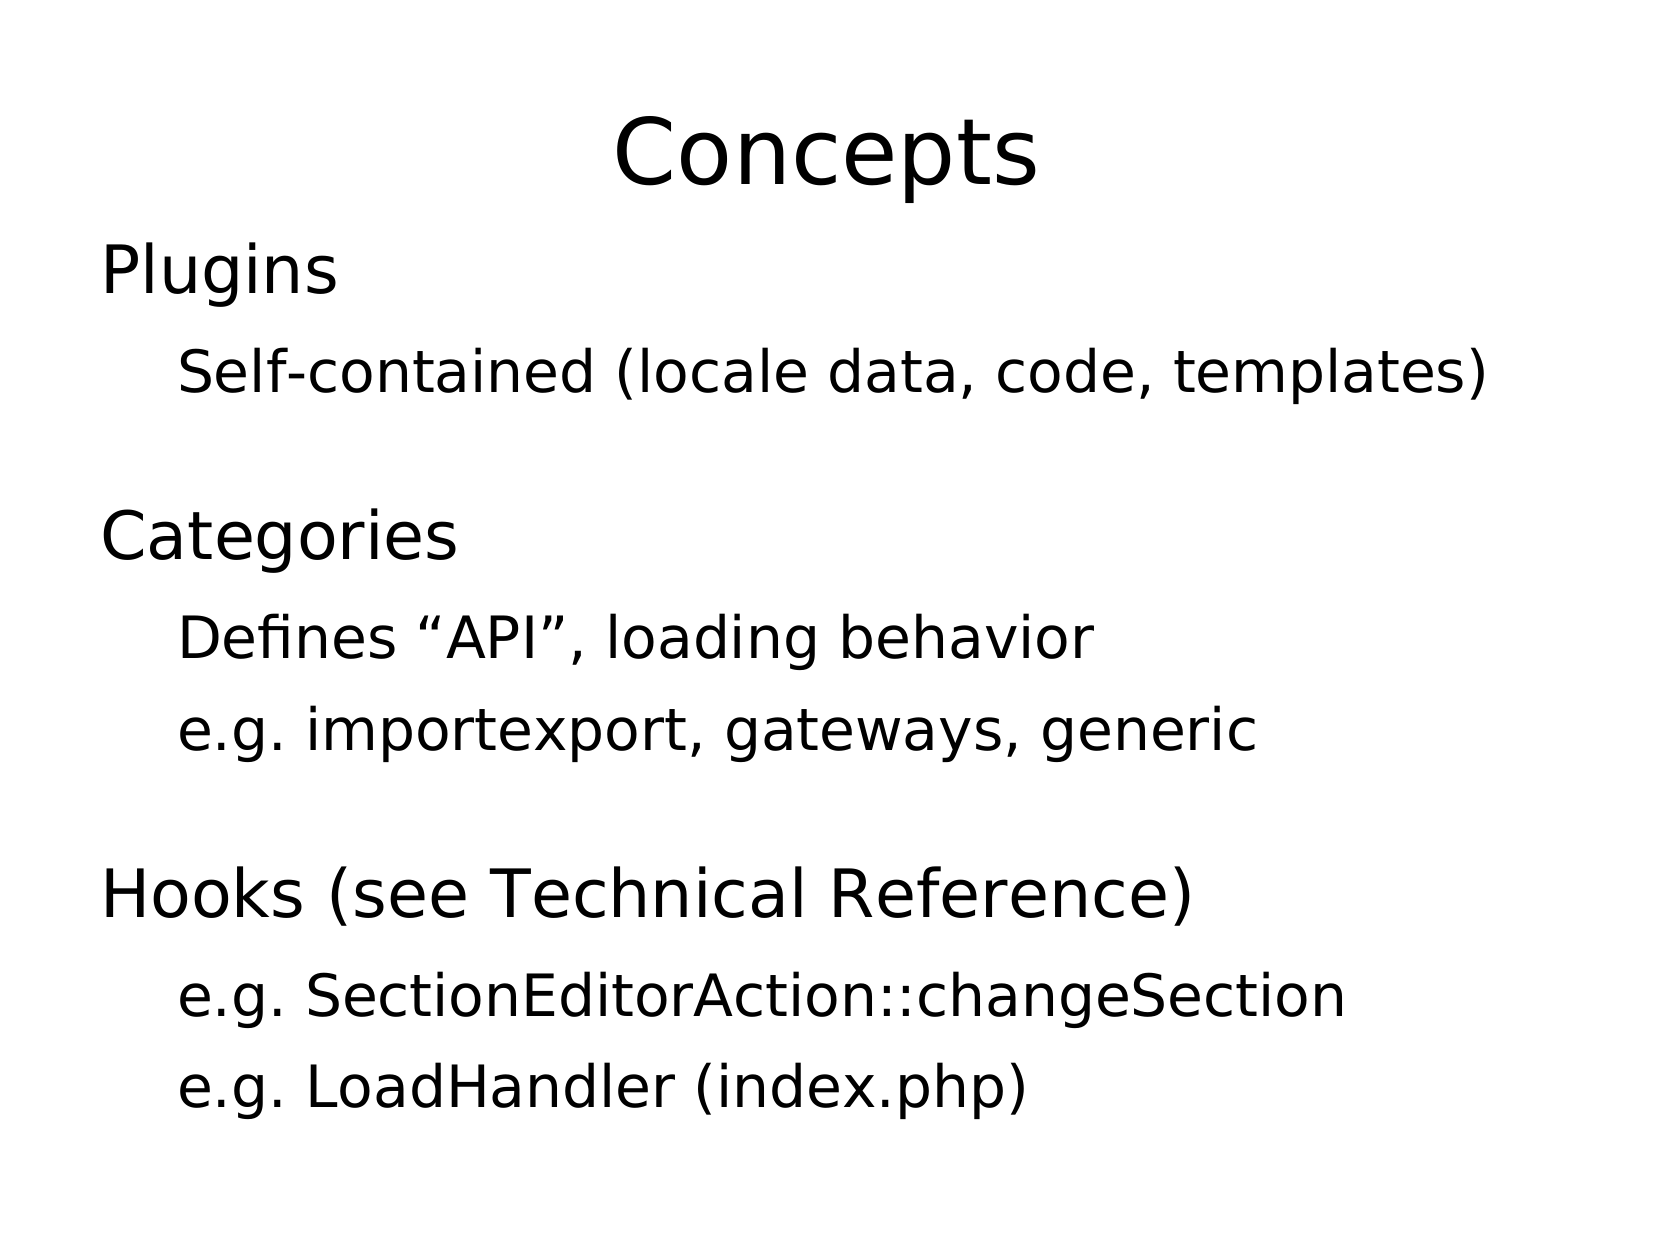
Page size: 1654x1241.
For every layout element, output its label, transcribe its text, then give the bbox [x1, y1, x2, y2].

title Concepts [82, 56, 1571, 231]
list Plugins Self-contained (locale data, code, templates) Categories Defines “API”, loading behavior e.g. importexport, gateways, generic Hooks (see Technical Reference) e.g. SectionEditorAction::changeSection e.g. LoadHandler (index.php) [82, 231, 1571, 1122]
